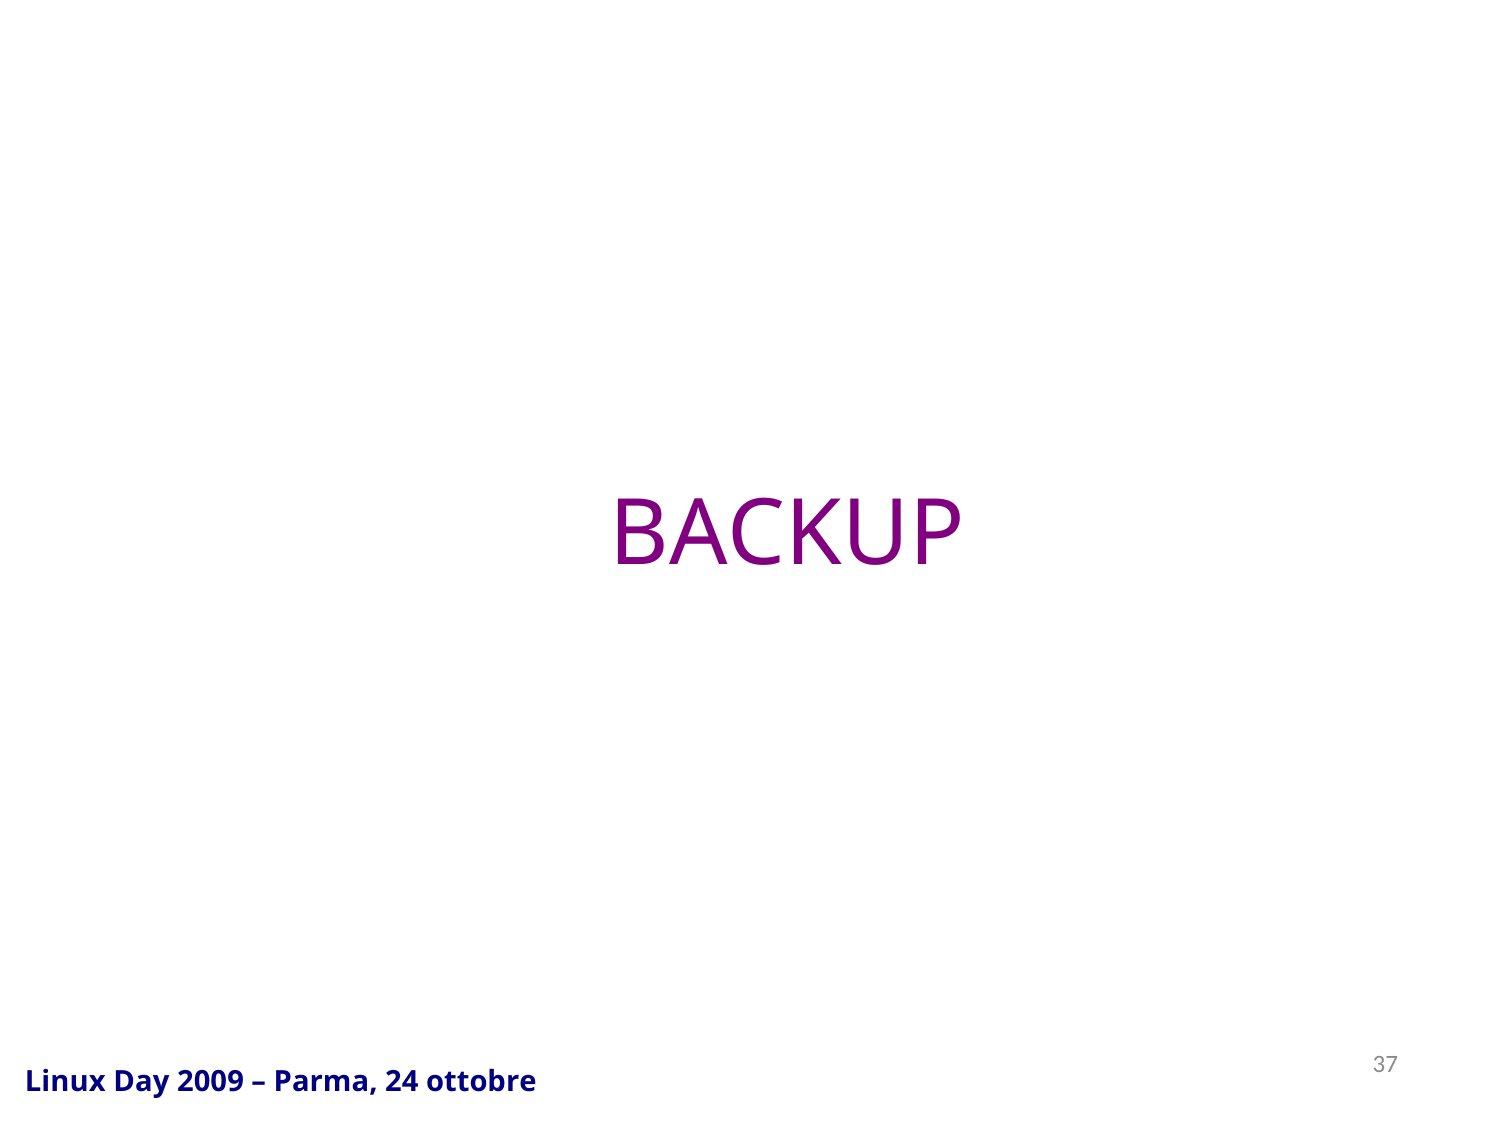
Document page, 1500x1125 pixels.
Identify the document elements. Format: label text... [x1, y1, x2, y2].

subtitle BACKUP [0, 8, 1500, 1051]
